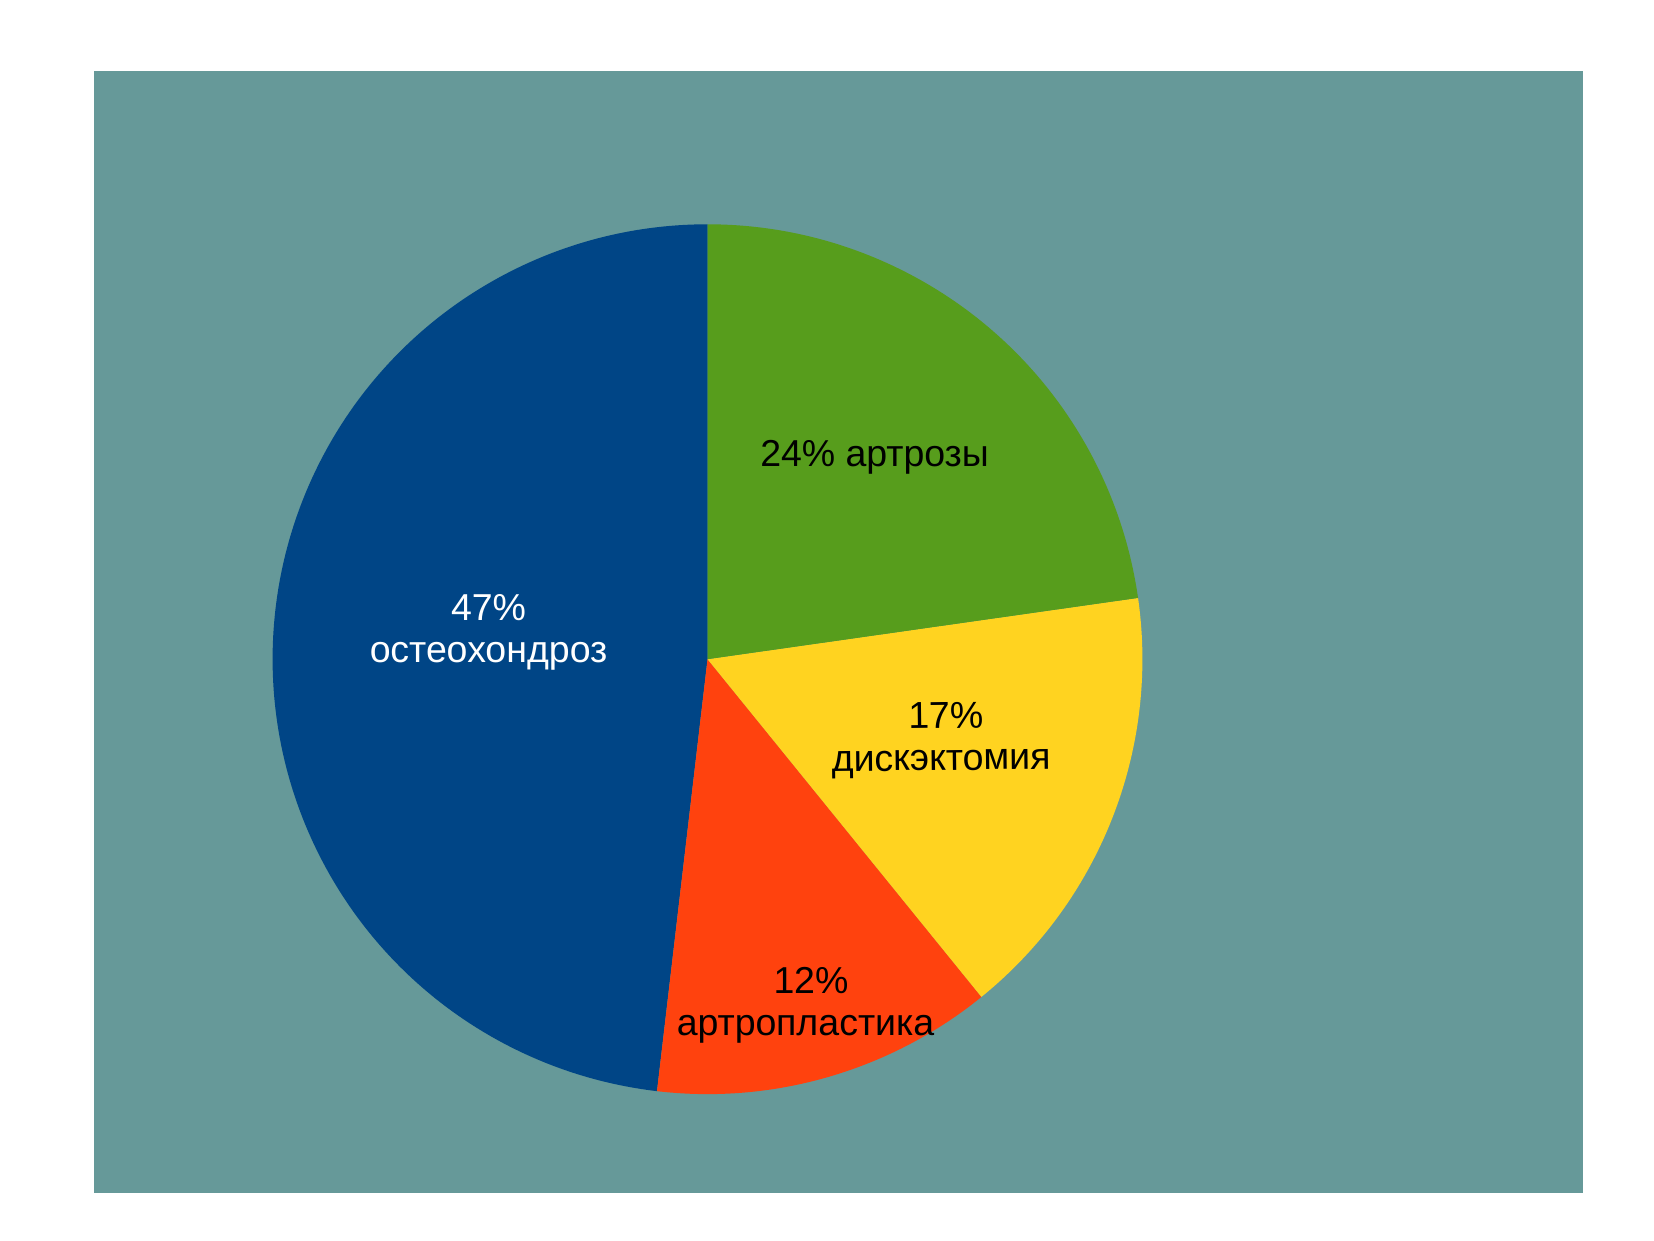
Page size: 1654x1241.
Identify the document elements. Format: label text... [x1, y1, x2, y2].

text_box 47% остеохондроз [354, 578, 623, 678]
text_box 24% артрозы [732, 425, 1028, 544]
chart [94, 70, 1583, 1193]
text_box 12% артропластика [629, 952, 993, 1052]
text_box 17% дискэктомия [797, 684, 1095, 806]
title Структура заболеваний [82, 49, 1571, 257]
